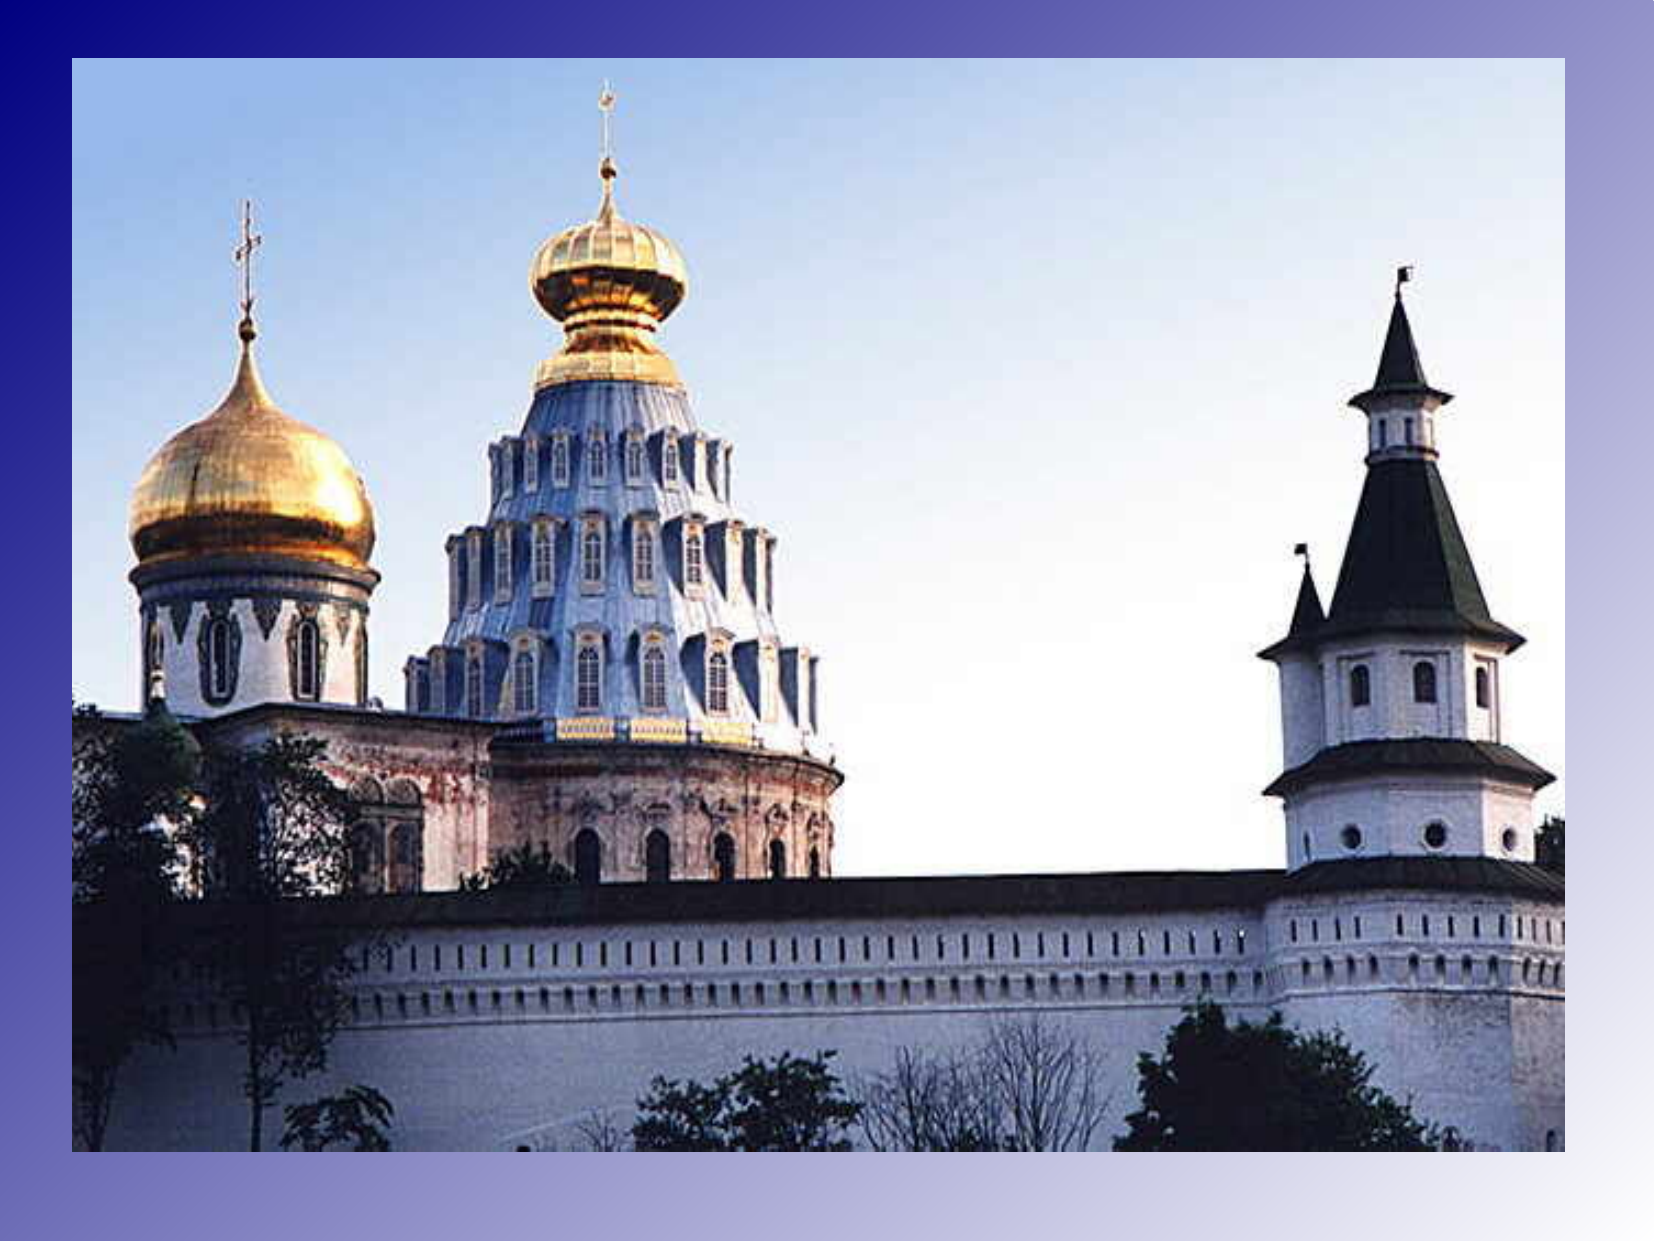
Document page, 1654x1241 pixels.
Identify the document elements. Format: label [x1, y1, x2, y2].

picture [72, 58, 1565, 1152]
